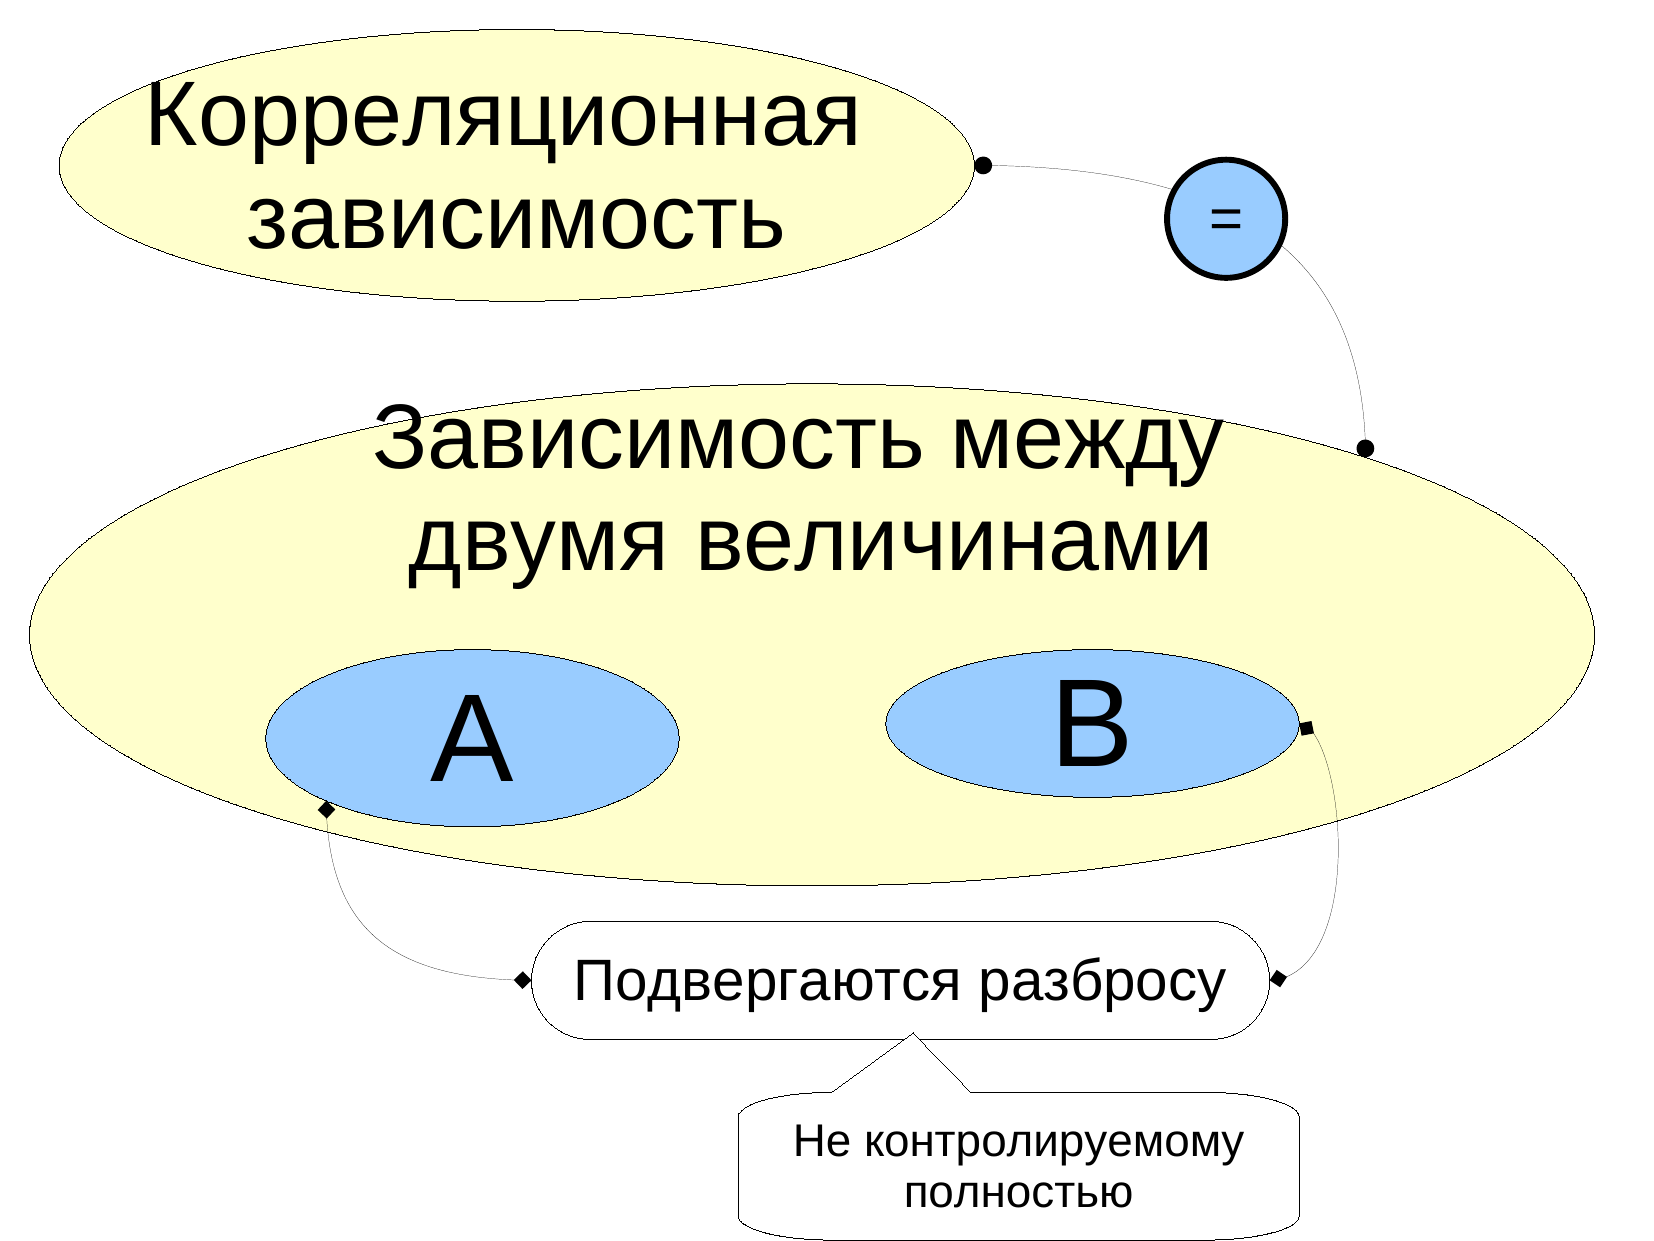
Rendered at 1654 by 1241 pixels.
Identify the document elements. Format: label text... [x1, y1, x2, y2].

text_box Не контролируемому полностью [738, 1032, 1300, 1241]
text_box = [1167, 159, 1286, 278]
text_box Подвергаются разбросу [531, 921, 1270, 1040]
text_box А [265, 649, 680, 827]
text_box В [885, 649, 1300, 798]
text_box Корреляционная зависимость [59, 29, 975, 302]
text_box Зависимость между двумя величинами [29, 383, 1595, 886]
